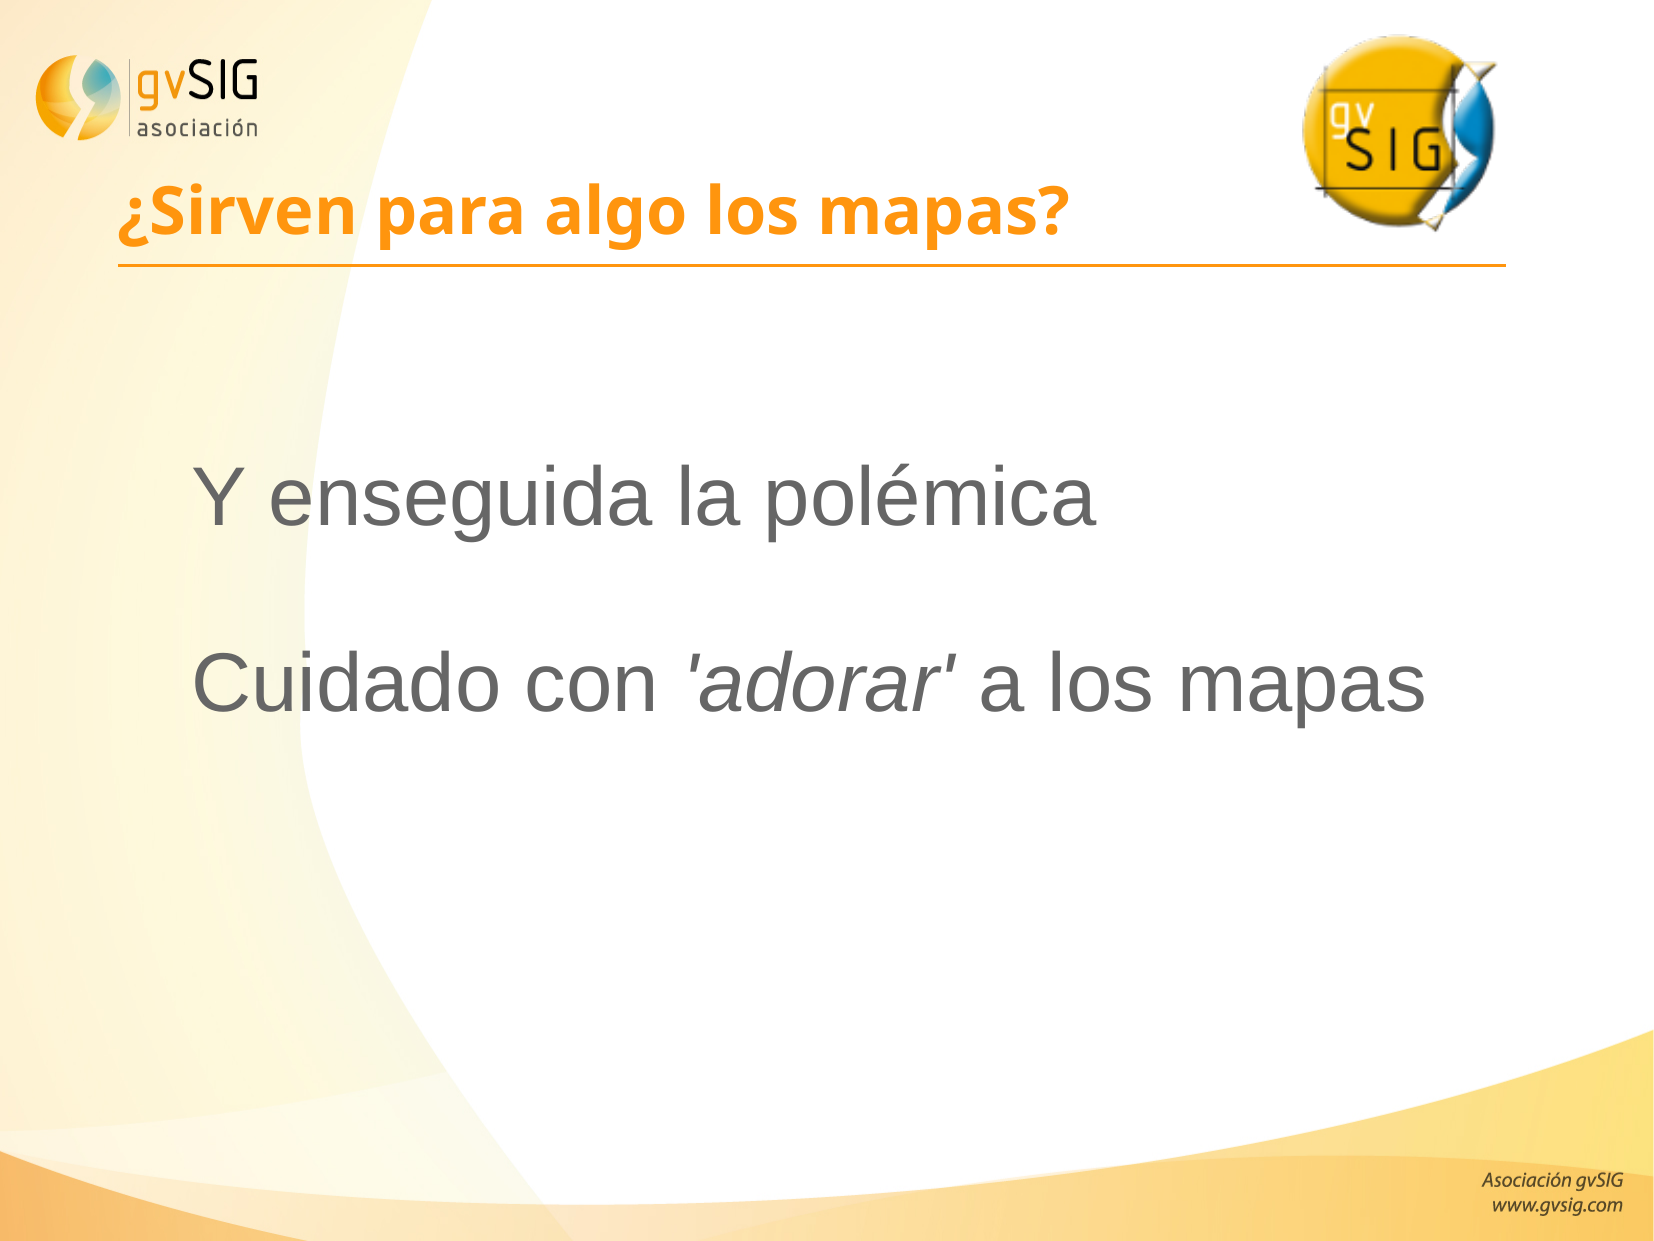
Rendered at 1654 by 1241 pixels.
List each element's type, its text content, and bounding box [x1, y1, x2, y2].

text_box ¿Sirven para algo los mapas? [117, 170, 1247, 249]
text_box Y enseguida la polémica Cuidado con 'adorar' a los mapas [177, 442, 1477, 737]
picture [0, 0, 1654, 1241]
